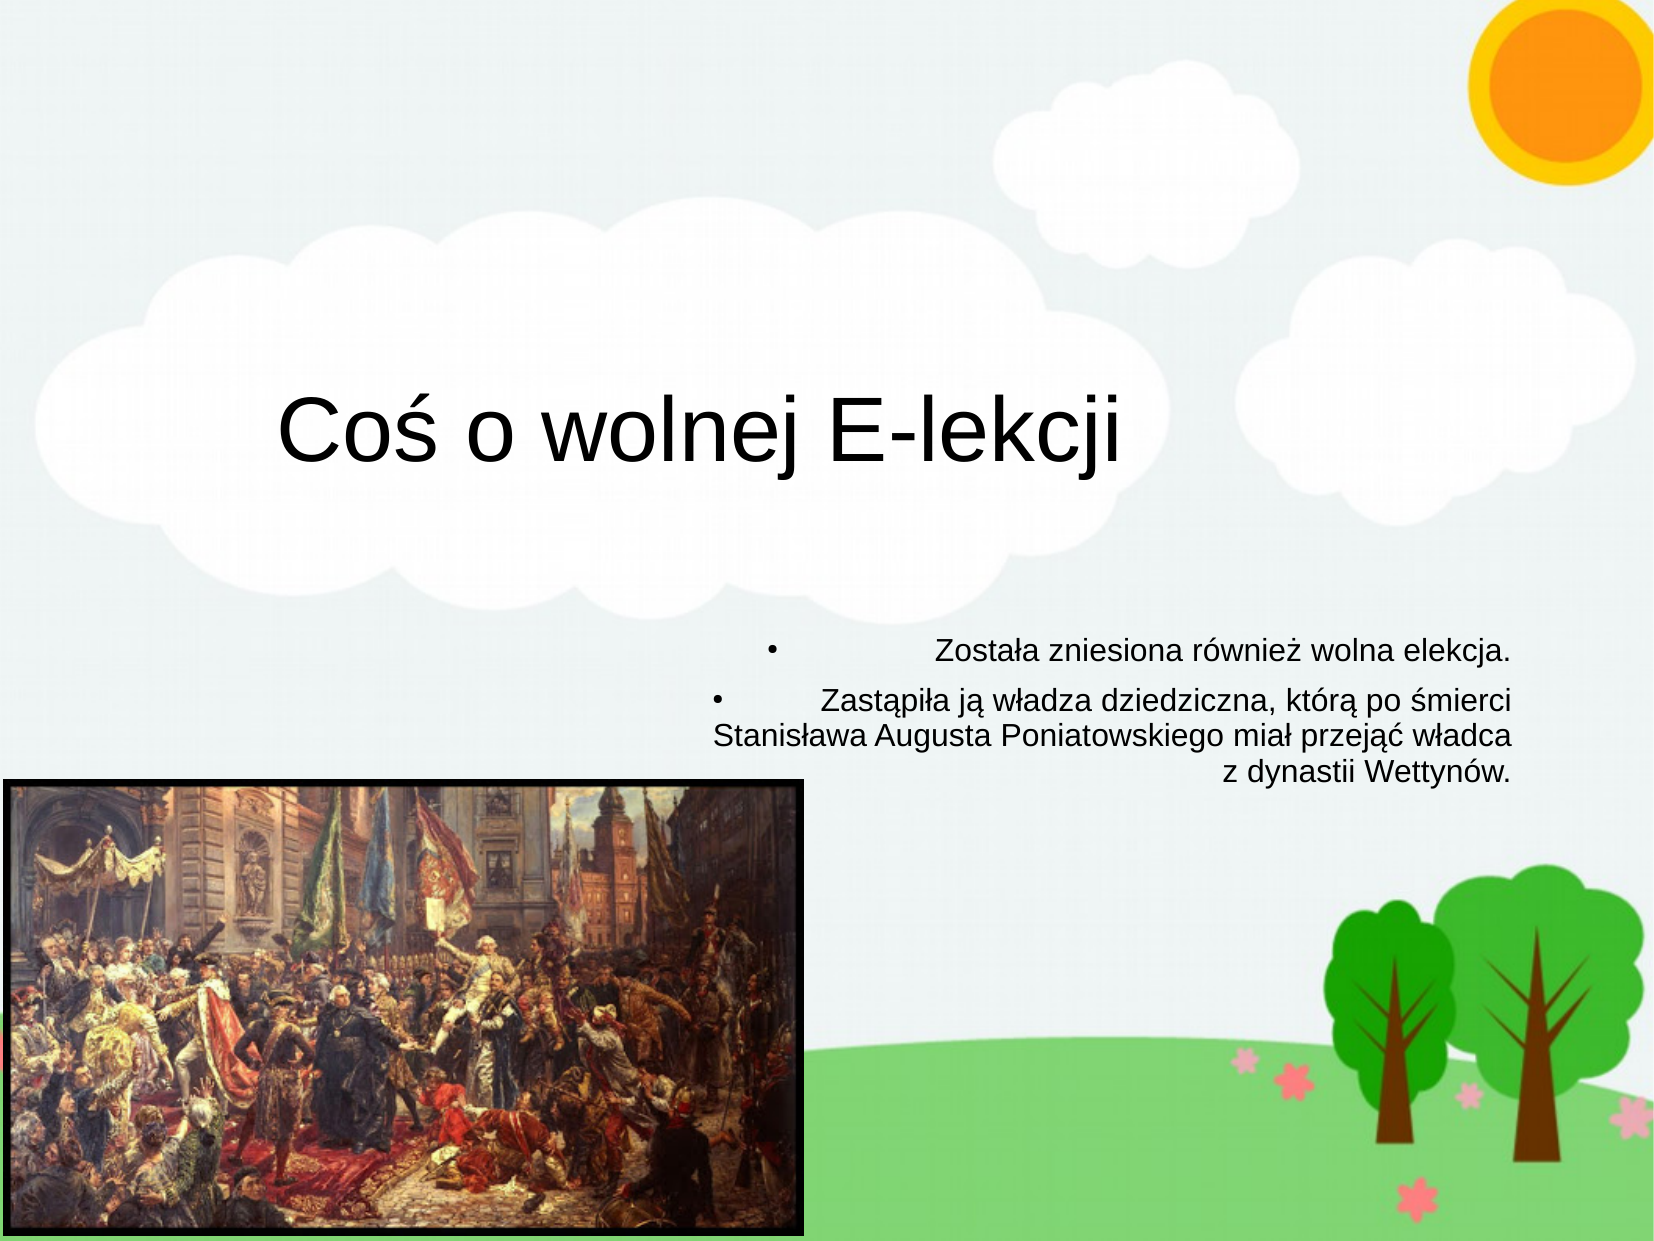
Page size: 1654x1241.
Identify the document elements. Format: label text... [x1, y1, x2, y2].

list Została zniesiona również wolna elekcja. Zastąpiła ją władza dziedziczna, którą po śmierci Stanisława Augusta Poniatowskiego miał przejąć władca z dynastii Wettynów. [661, 632, 1512, 792]
picture [0, 0, 1654, 1241]
title Coś o wolnej E-lekcji [47, 283, 1512, 577]
